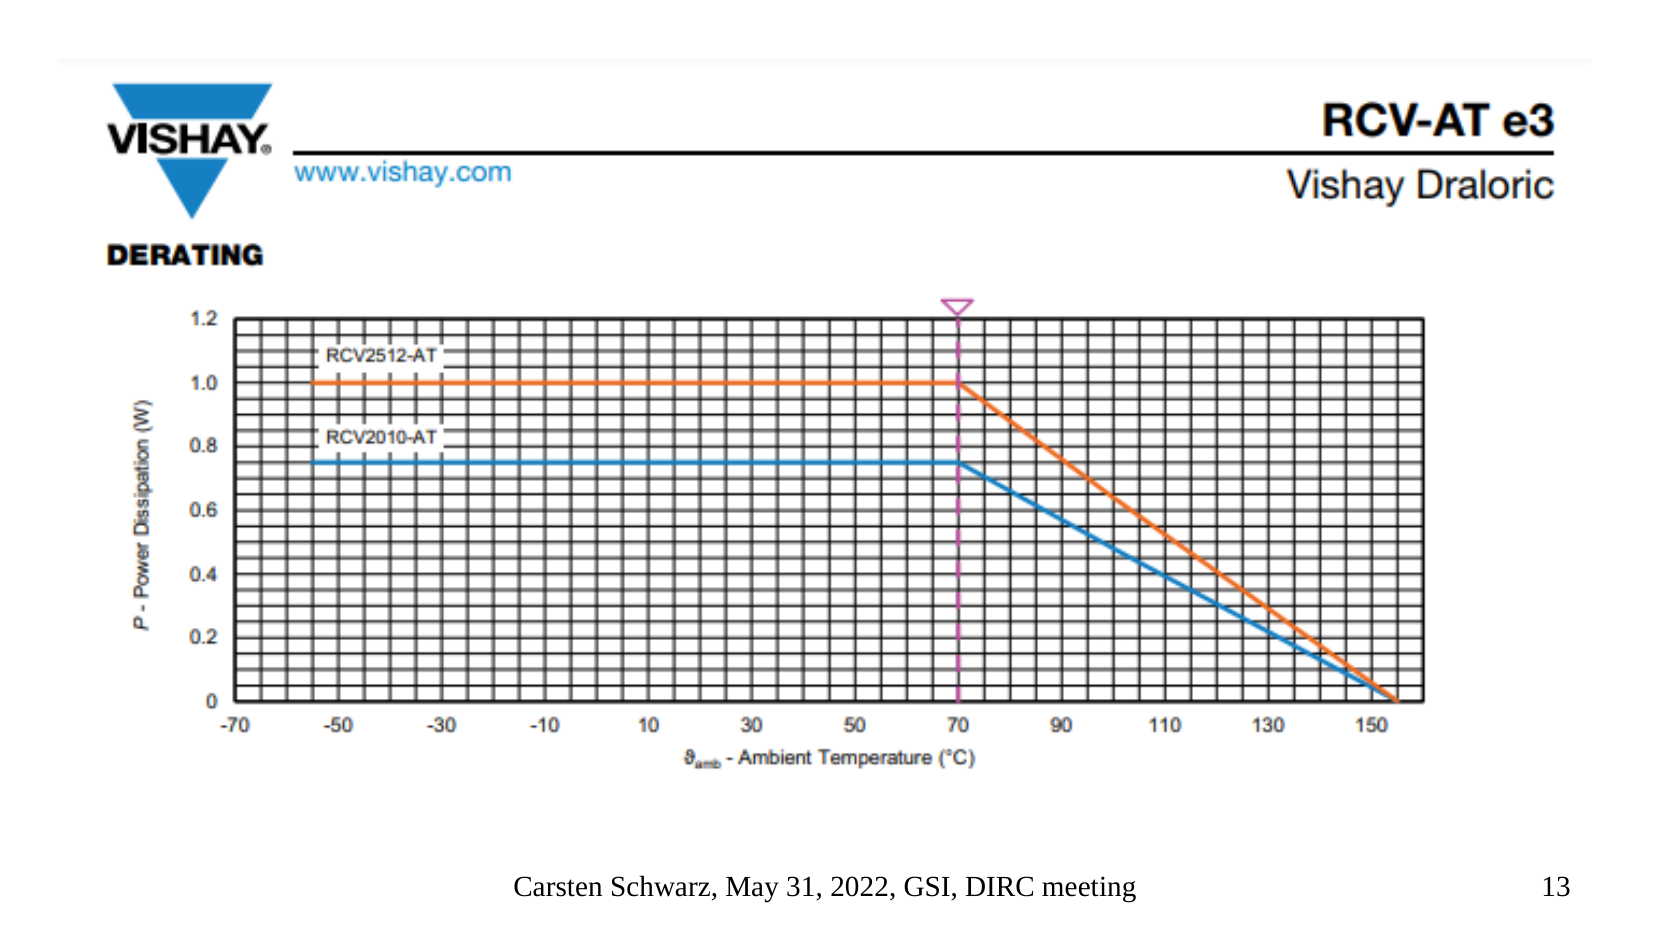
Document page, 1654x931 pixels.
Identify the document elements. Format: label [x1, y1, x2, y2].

picture [59, 59, 1591, 811]
